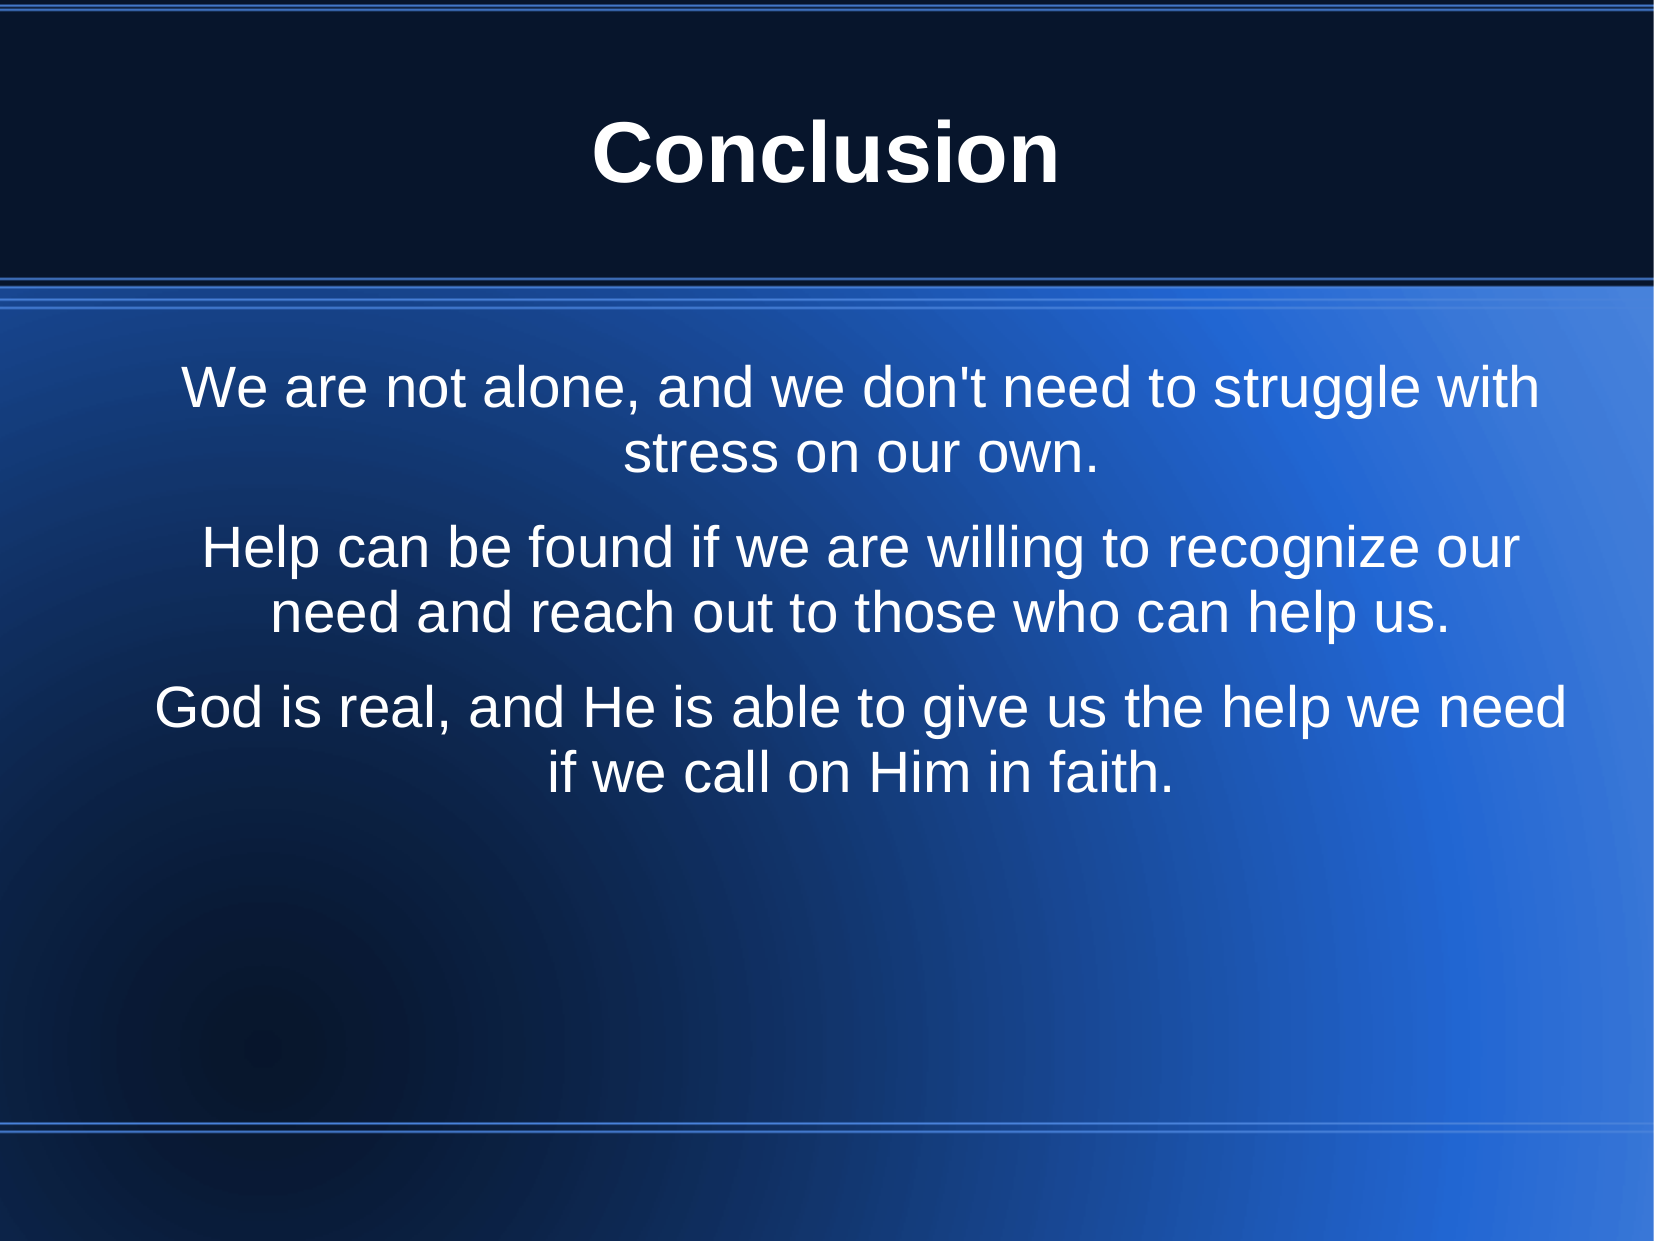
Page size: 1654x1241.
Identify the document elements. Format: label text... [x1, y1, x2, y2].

picture [0, 0, 1654, 1241]
list We are not alone, and we don't need to struggle with stress on our own. Help can be found if we are willing to recognize our need and reach out to those who can help us. God is real, and He is able to give us the help we need if we call on Him in faith. [82, 355, 1571, 1058]
title Conclusion [82, 49, 1571, 257]
